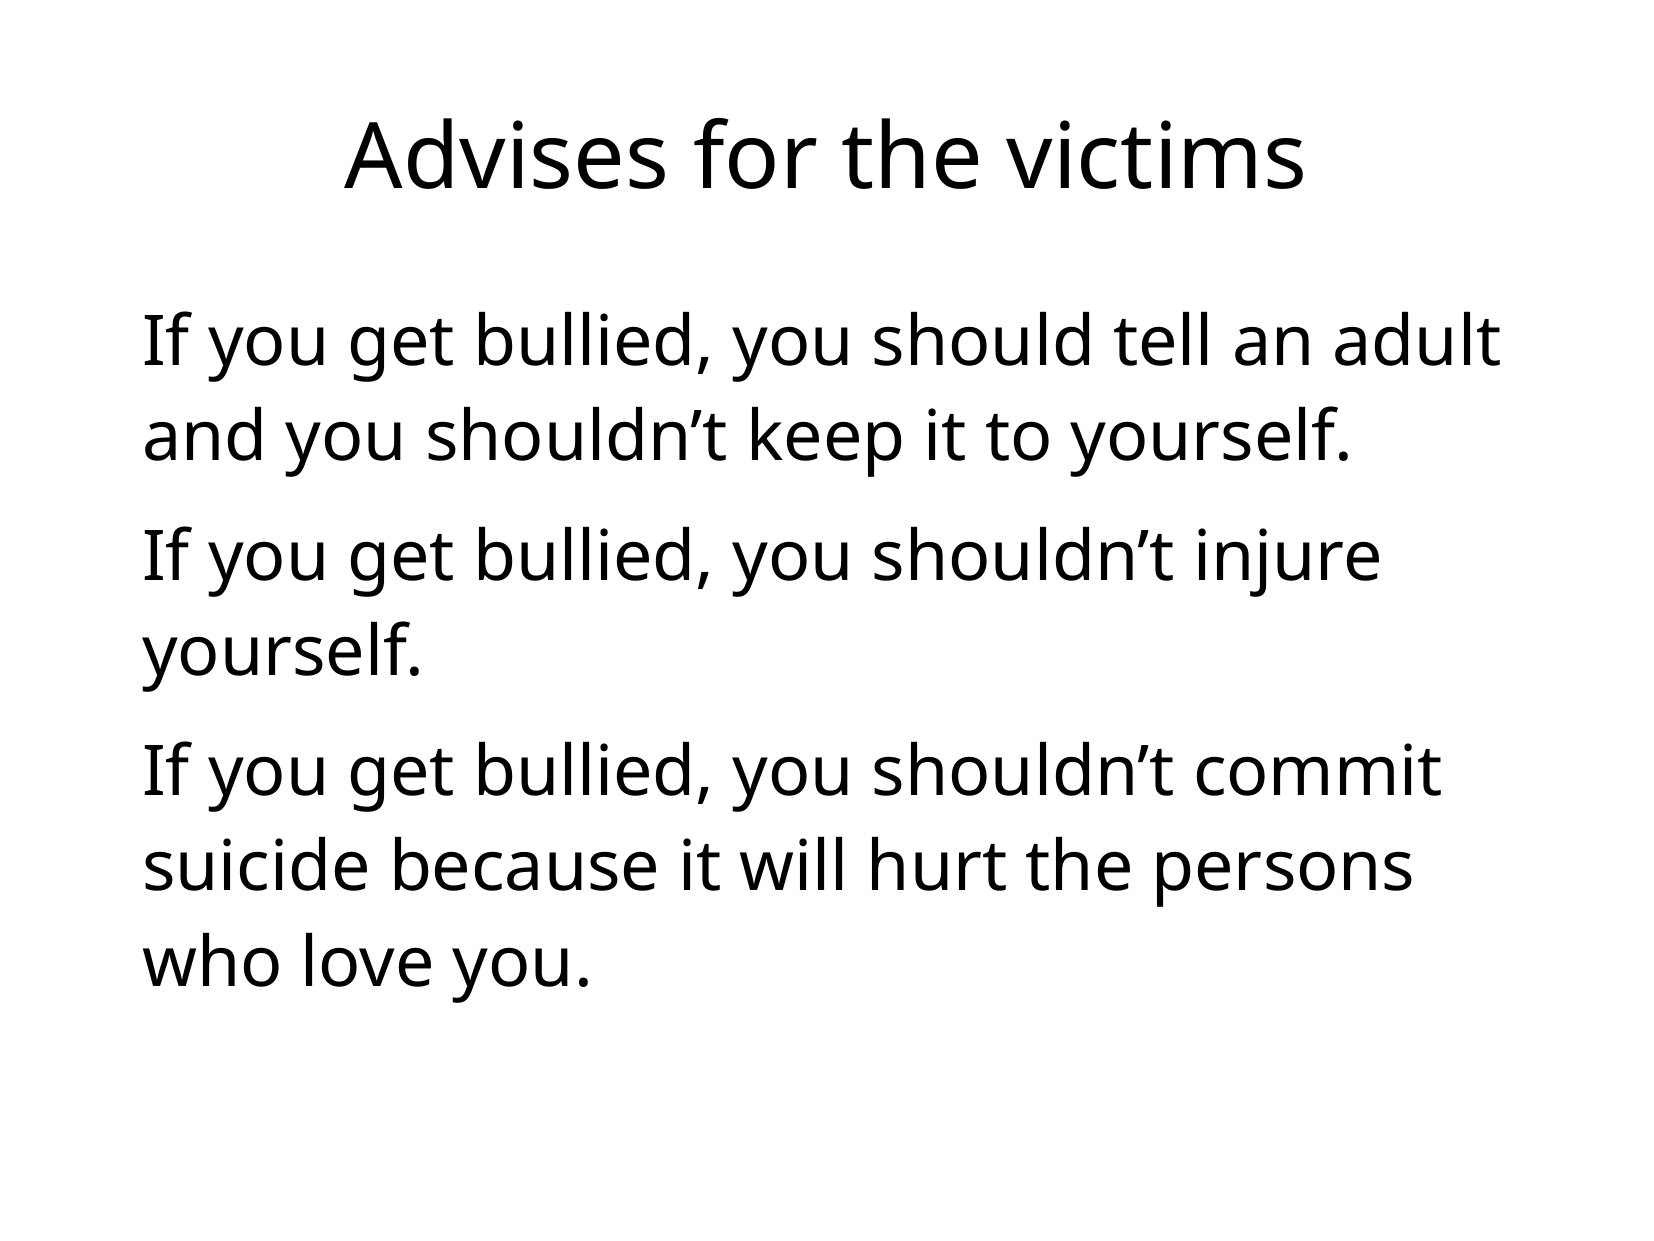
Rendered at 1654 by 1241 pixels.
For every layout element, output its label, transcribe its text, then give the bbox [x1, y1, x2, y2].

title Advises for the victims [82, 49, 1571, 257]
list If you get bullied, you should tell an adult and you shouldn’t keep it to yourself. If you get bullied, you shouldn’t injure yourself. If you get bullied, you shouldn’t commit suicide because it will hurt the persons who love you. [82, 290, 1571, 1010]
